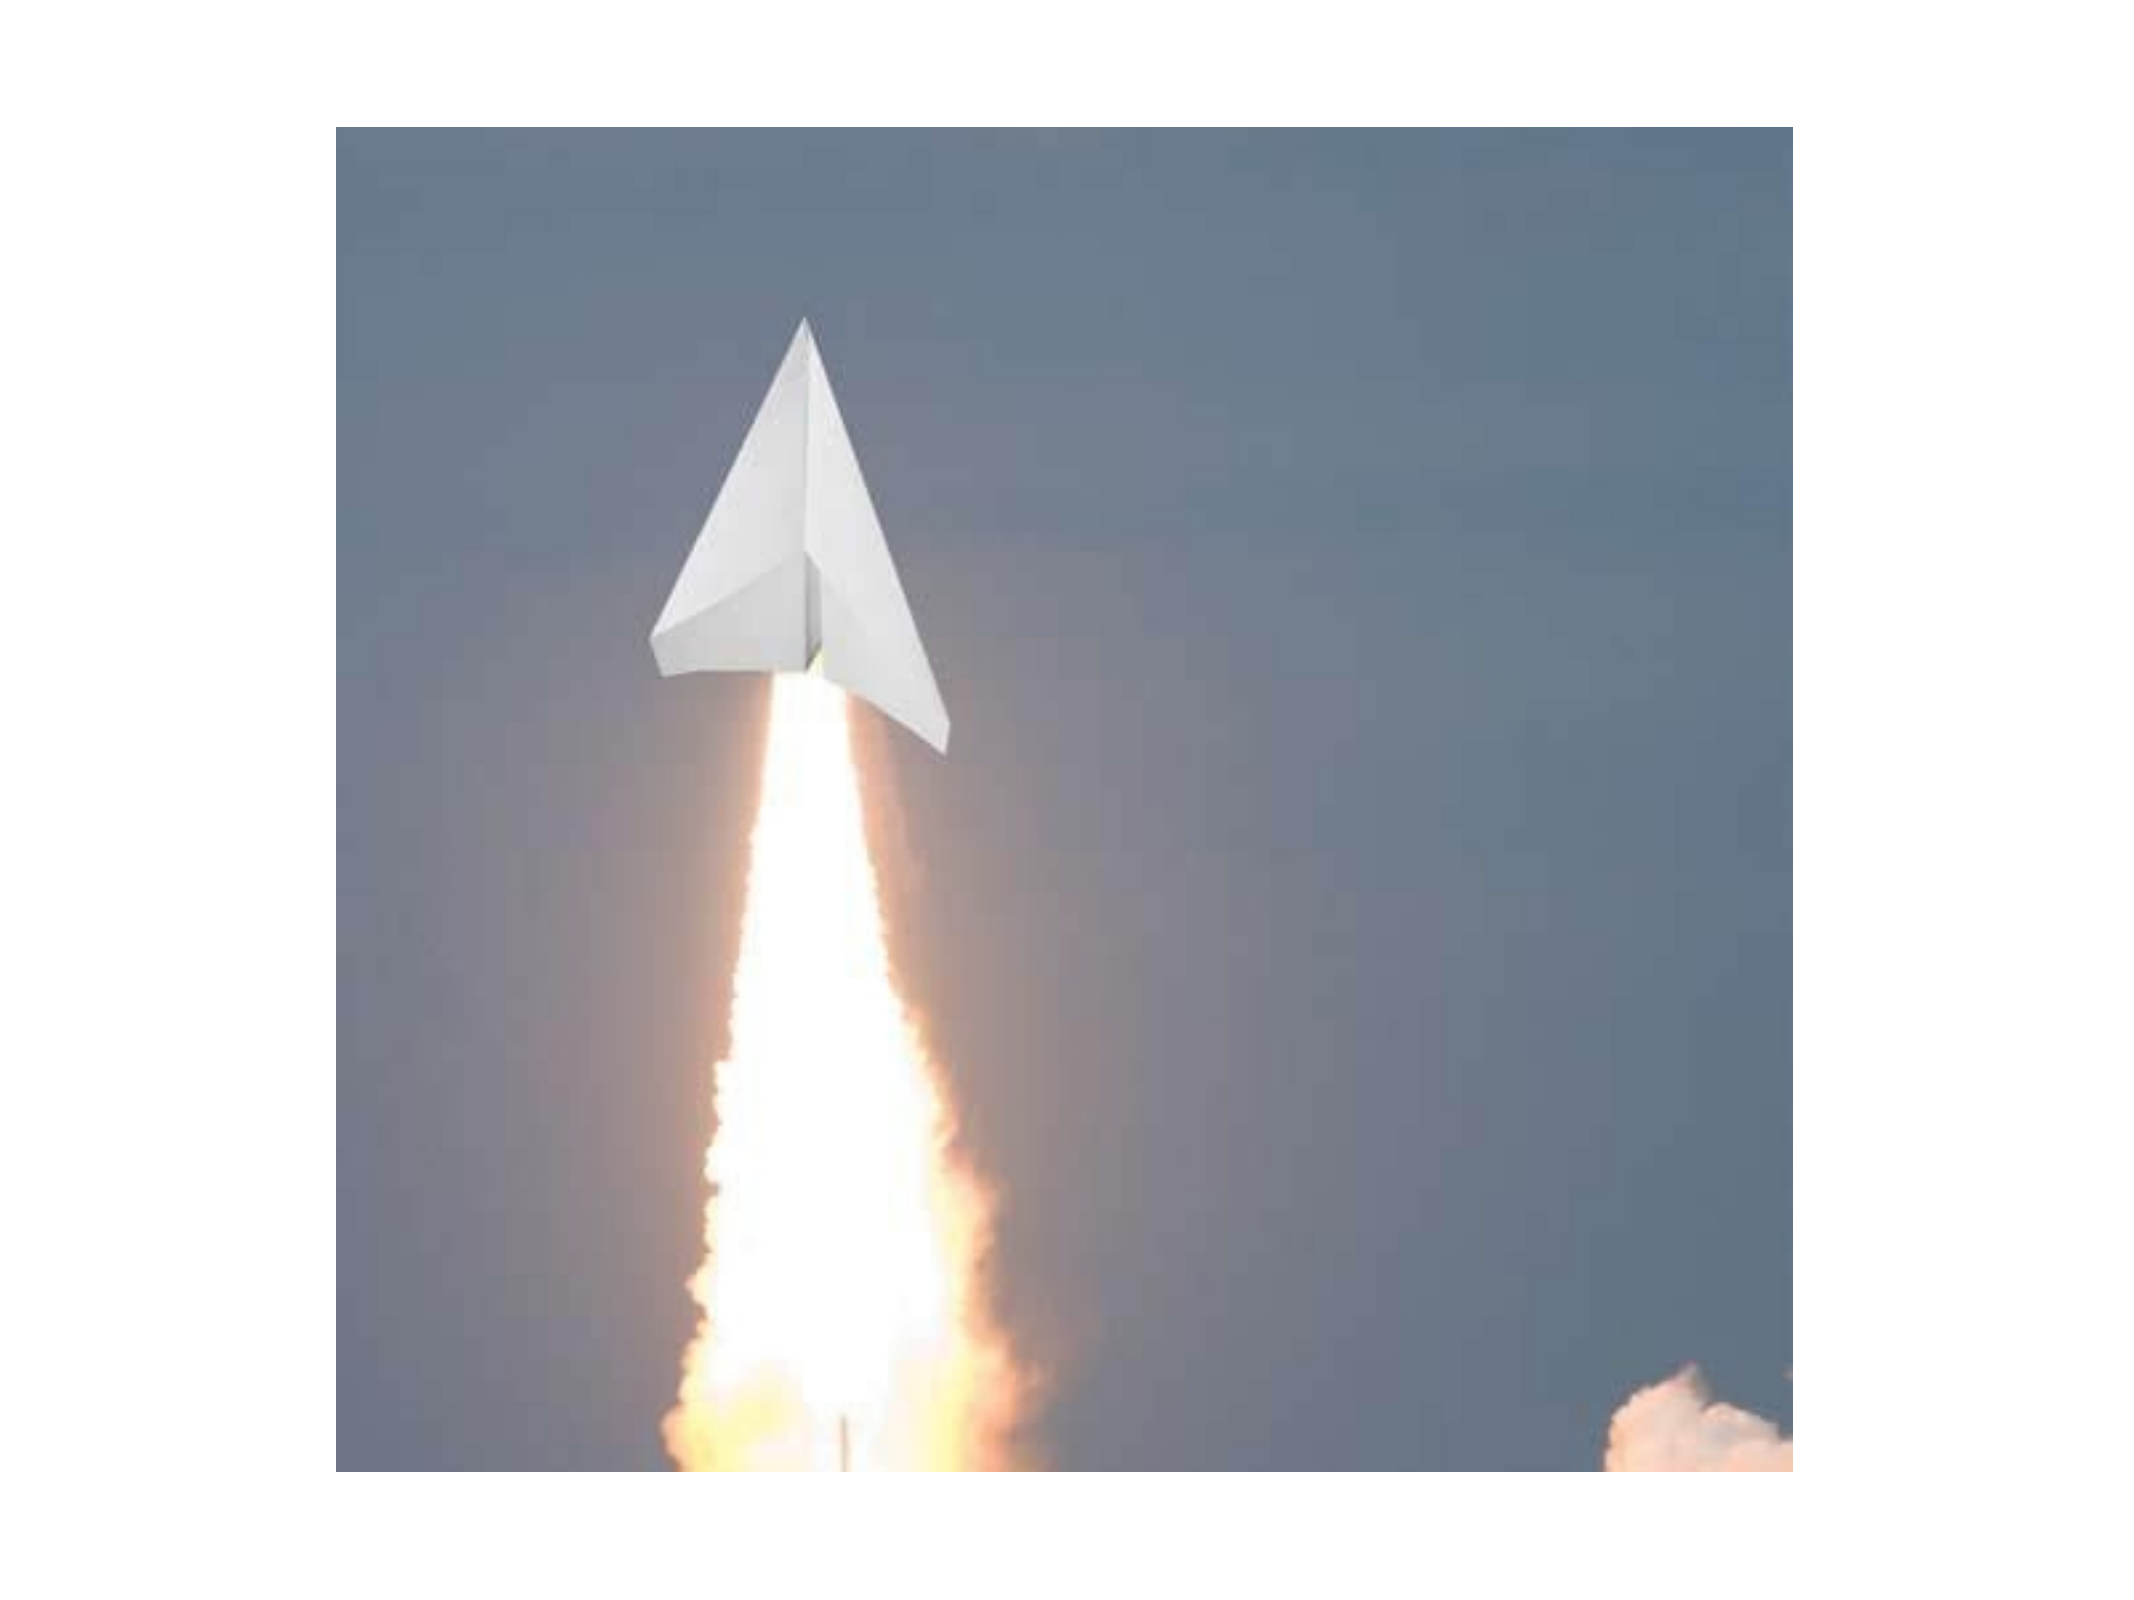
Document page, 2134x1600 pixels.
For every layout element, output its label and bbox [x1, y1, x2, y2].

picture [336, 127, 1793, 1472]
